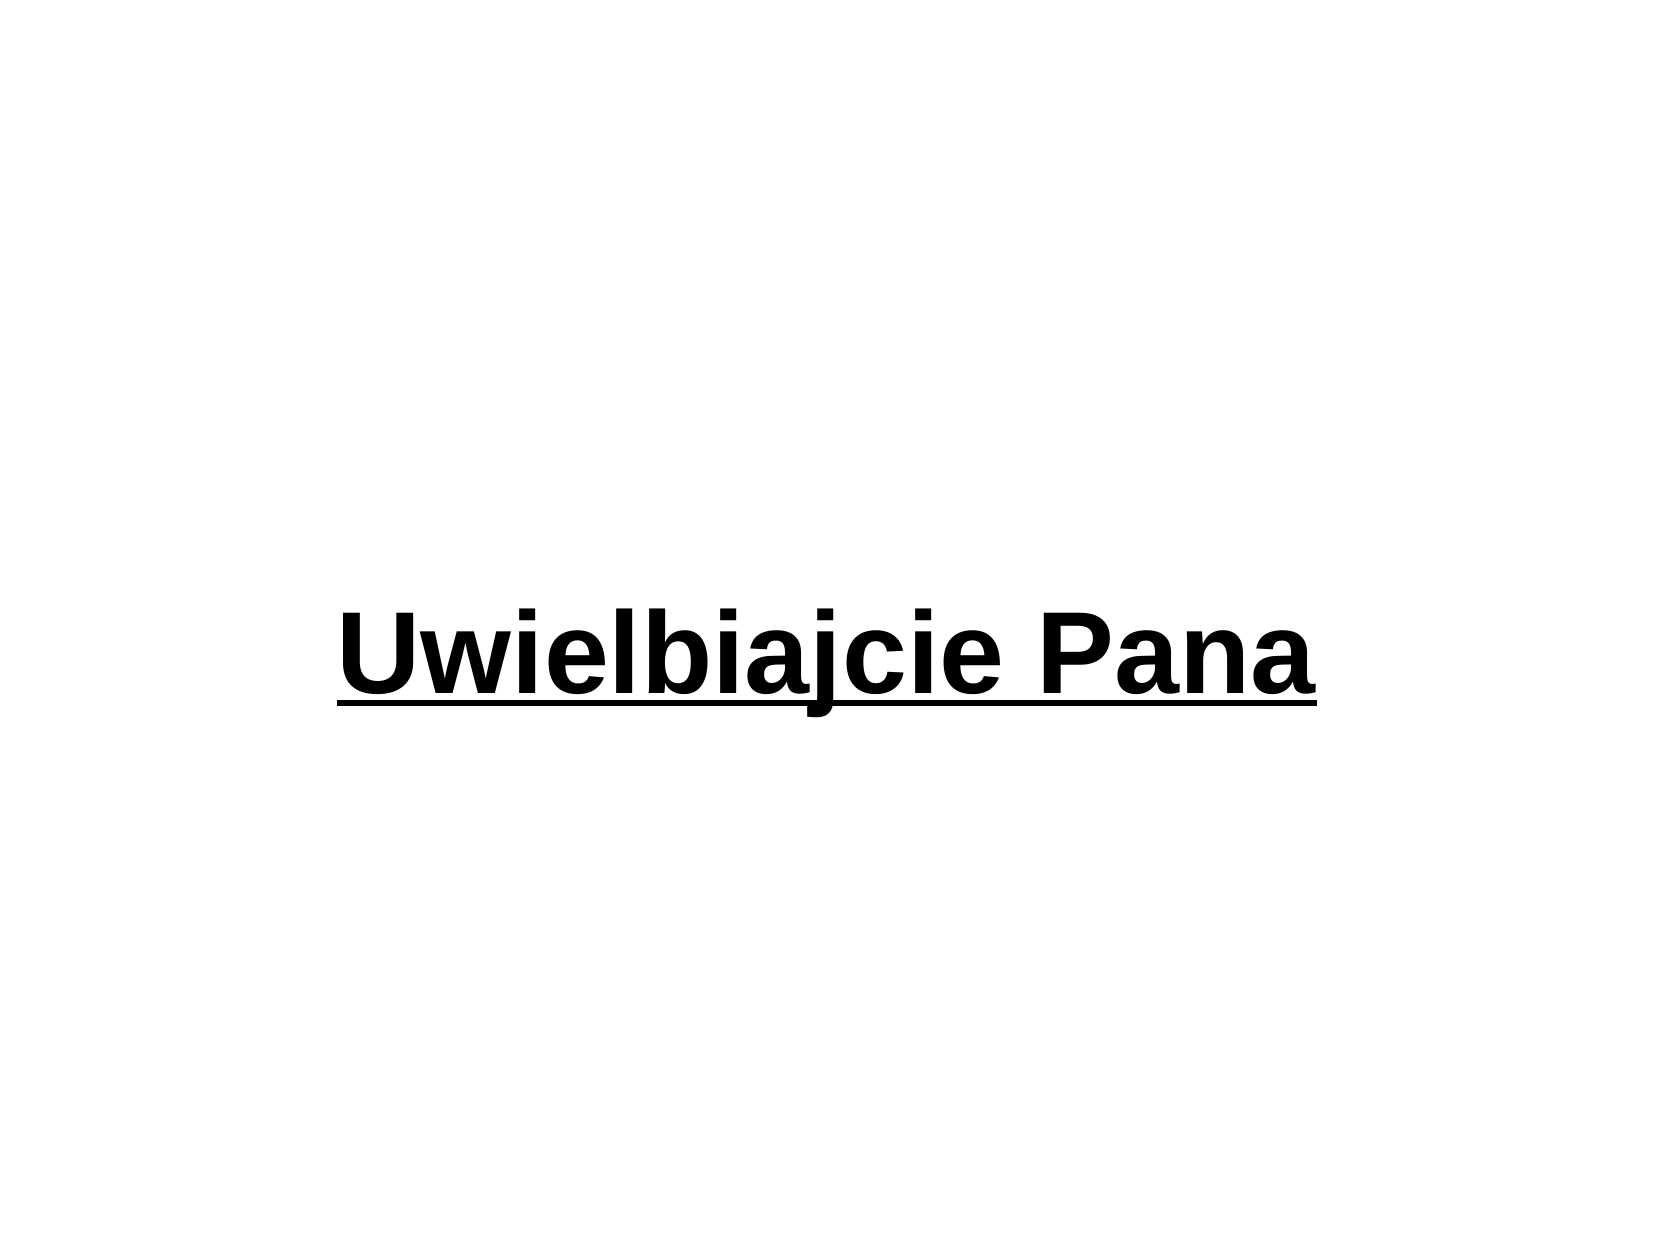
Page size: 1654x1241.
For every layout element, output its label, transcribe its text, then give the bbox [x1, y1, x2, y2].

subtitle Uwielbiajcie Pana [0, 0, 1654, 1241]
